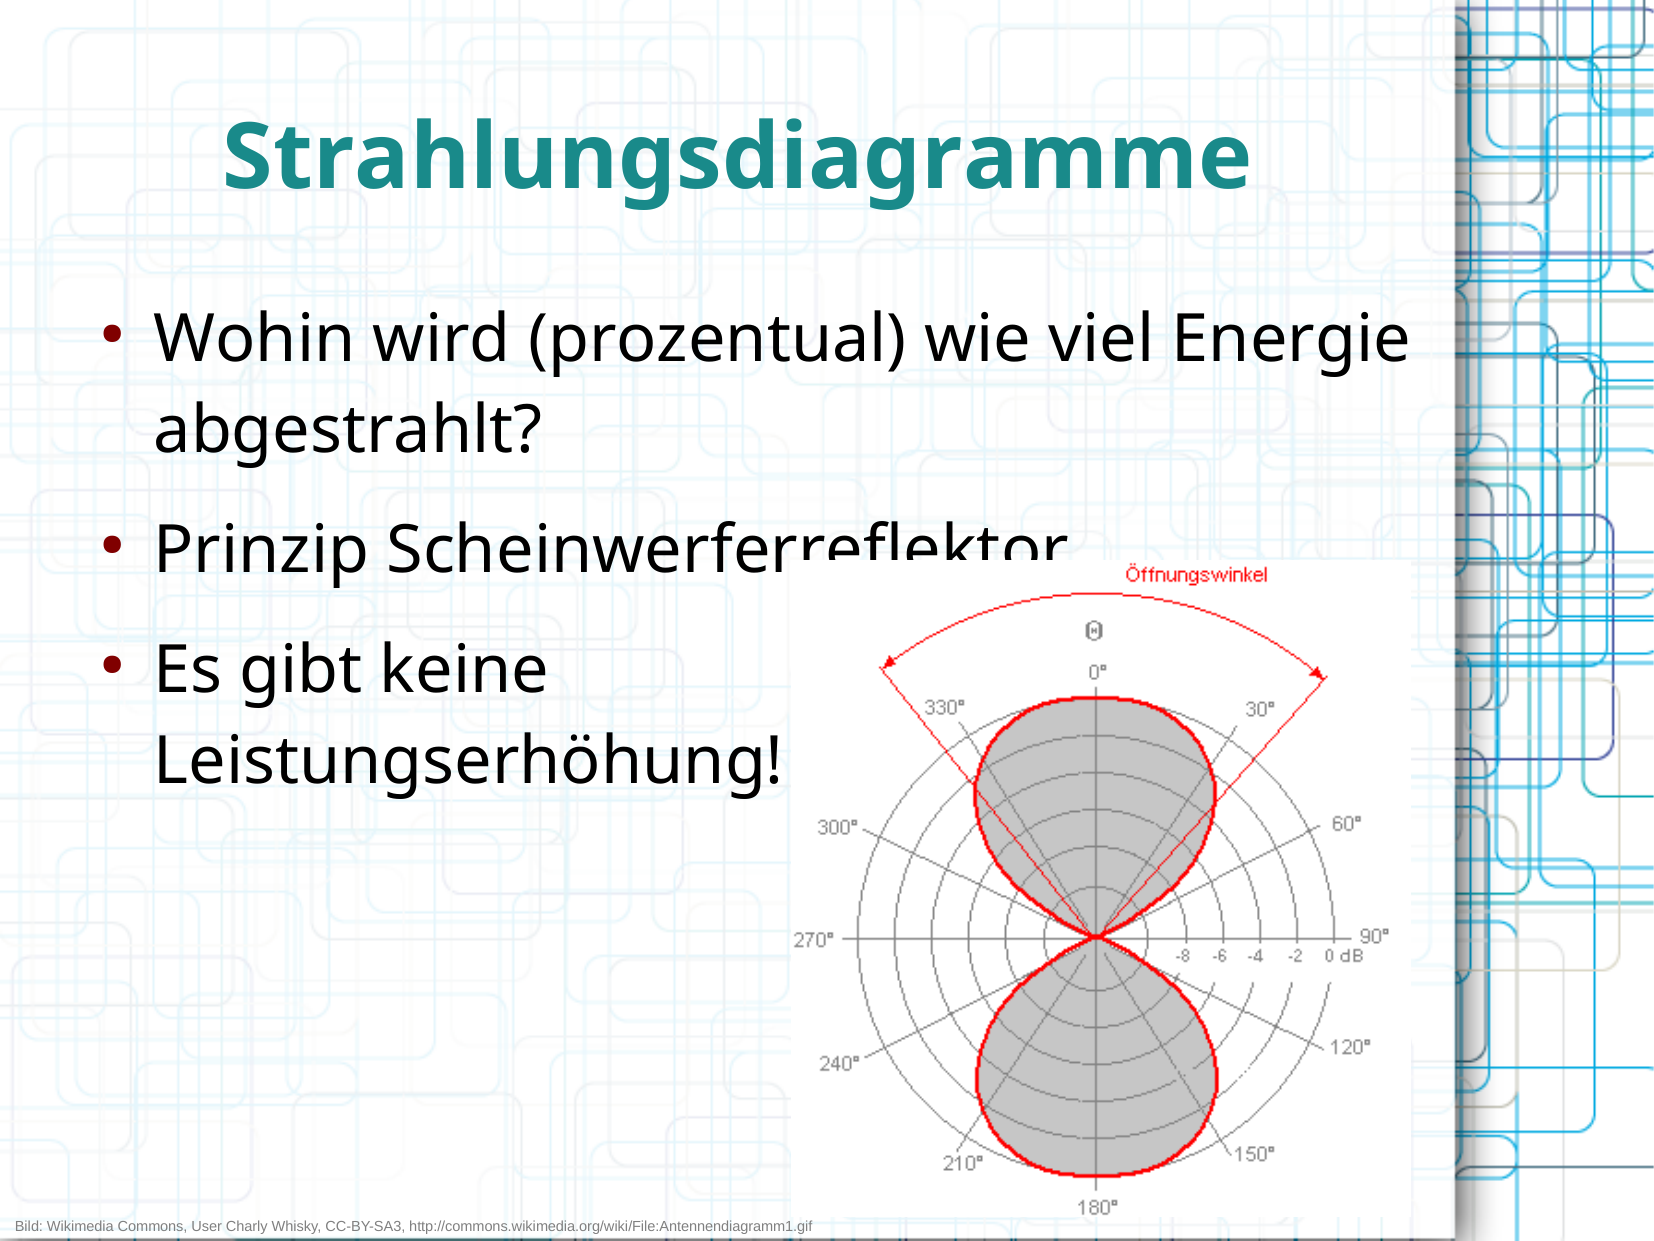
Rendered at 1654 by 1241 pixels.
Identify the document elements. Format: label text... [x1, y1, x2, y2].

text_box Bild: Wikimedia Commons, User Charly Whisky, CC-BY-SA3, http://commons.wikimedia.org/wiki/File:Antennendiagramm1.gif [0, 1210, 828, 1241]
picture [0, 0, 1654, 1241]
list Wohin wird (prozentual) wie viel Energie abgestrahlt? Prinzip Scheinwerferreflektor Es gibt keine Leistungserhöhung! [82, 290, 1418, 1010]
title Strahlungsdiagramme [59, 49, 1418, 257]
